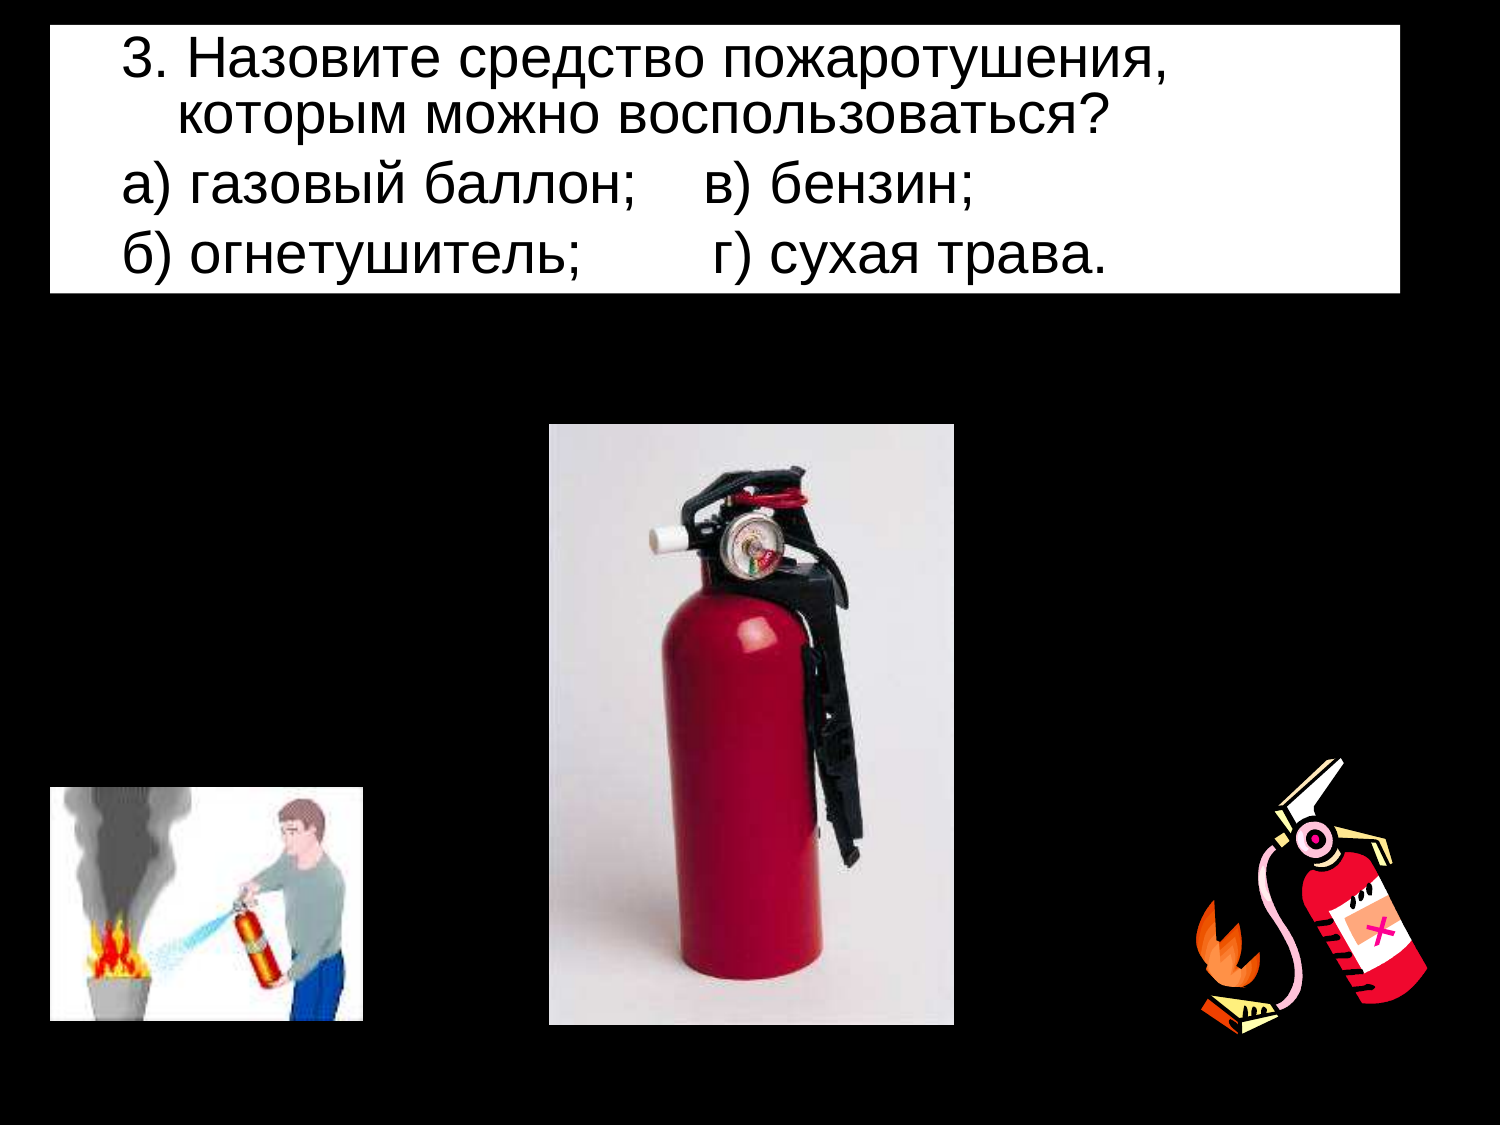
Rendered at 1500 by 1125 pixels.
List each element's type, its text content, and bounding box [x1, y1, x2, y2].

list 3. Назовите средство пожаротушения, которым можно воспользоваться? а) газовый баллон; в) бензин; б) огнетушитель; г) сухая трава. [50, 24, 1401, 294]
picture [1187, 750, 1438, 1045]
picture [50, 787, 363, 1021]
picture [549, 425, 954, 1026]
